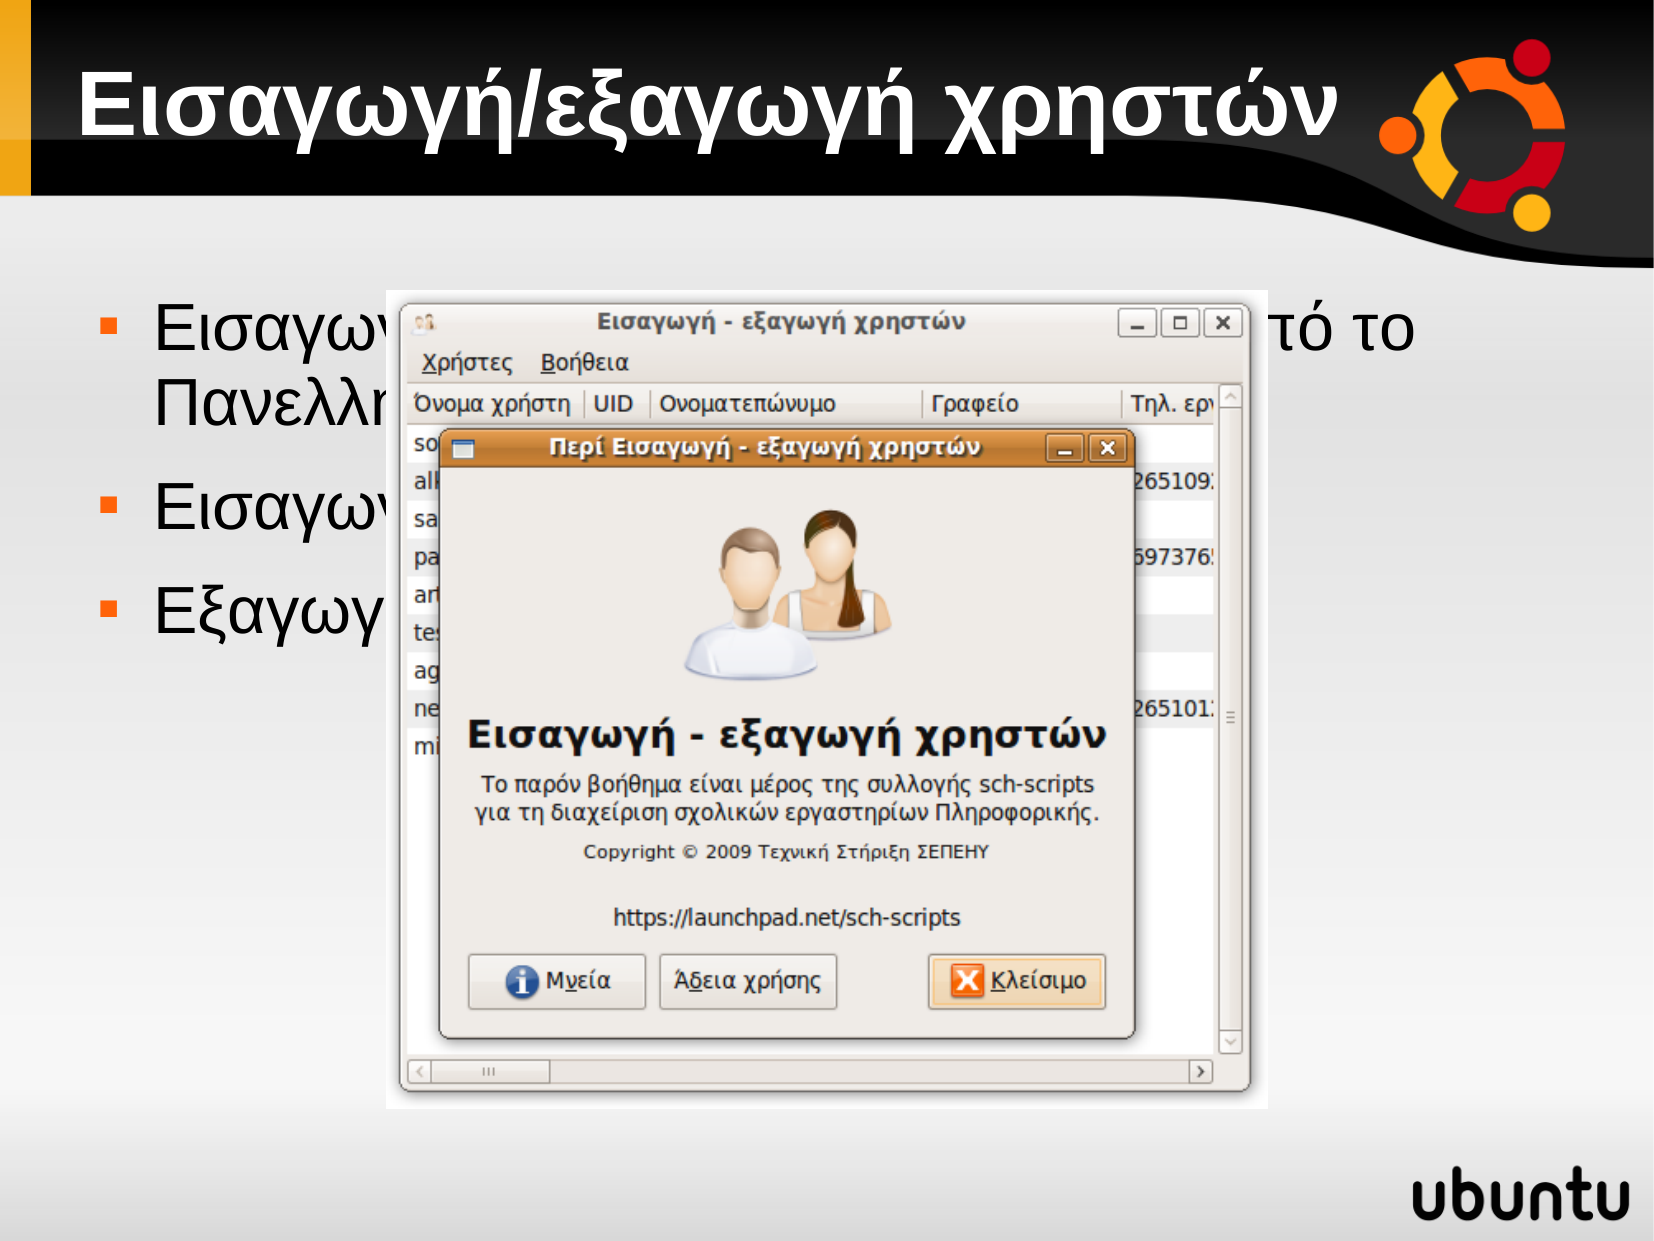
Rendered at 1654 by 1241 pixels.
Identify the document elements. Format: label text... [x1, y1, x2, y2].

title Εισαγωγή/εξαγωγή χρηστών [76, 0, 1565, 208]
picture [0, 0, 1654, 1241]
list Εισαγωγή μαθητικών λογαριασμών από το Πανελλήνιο Σχολικό Δίκτυο Εισαγωγή από λογιστικό φύλλο .csv Εξαγωγή σε λογιστικό φύλλο .csv [82, 290, 405, 1094]
